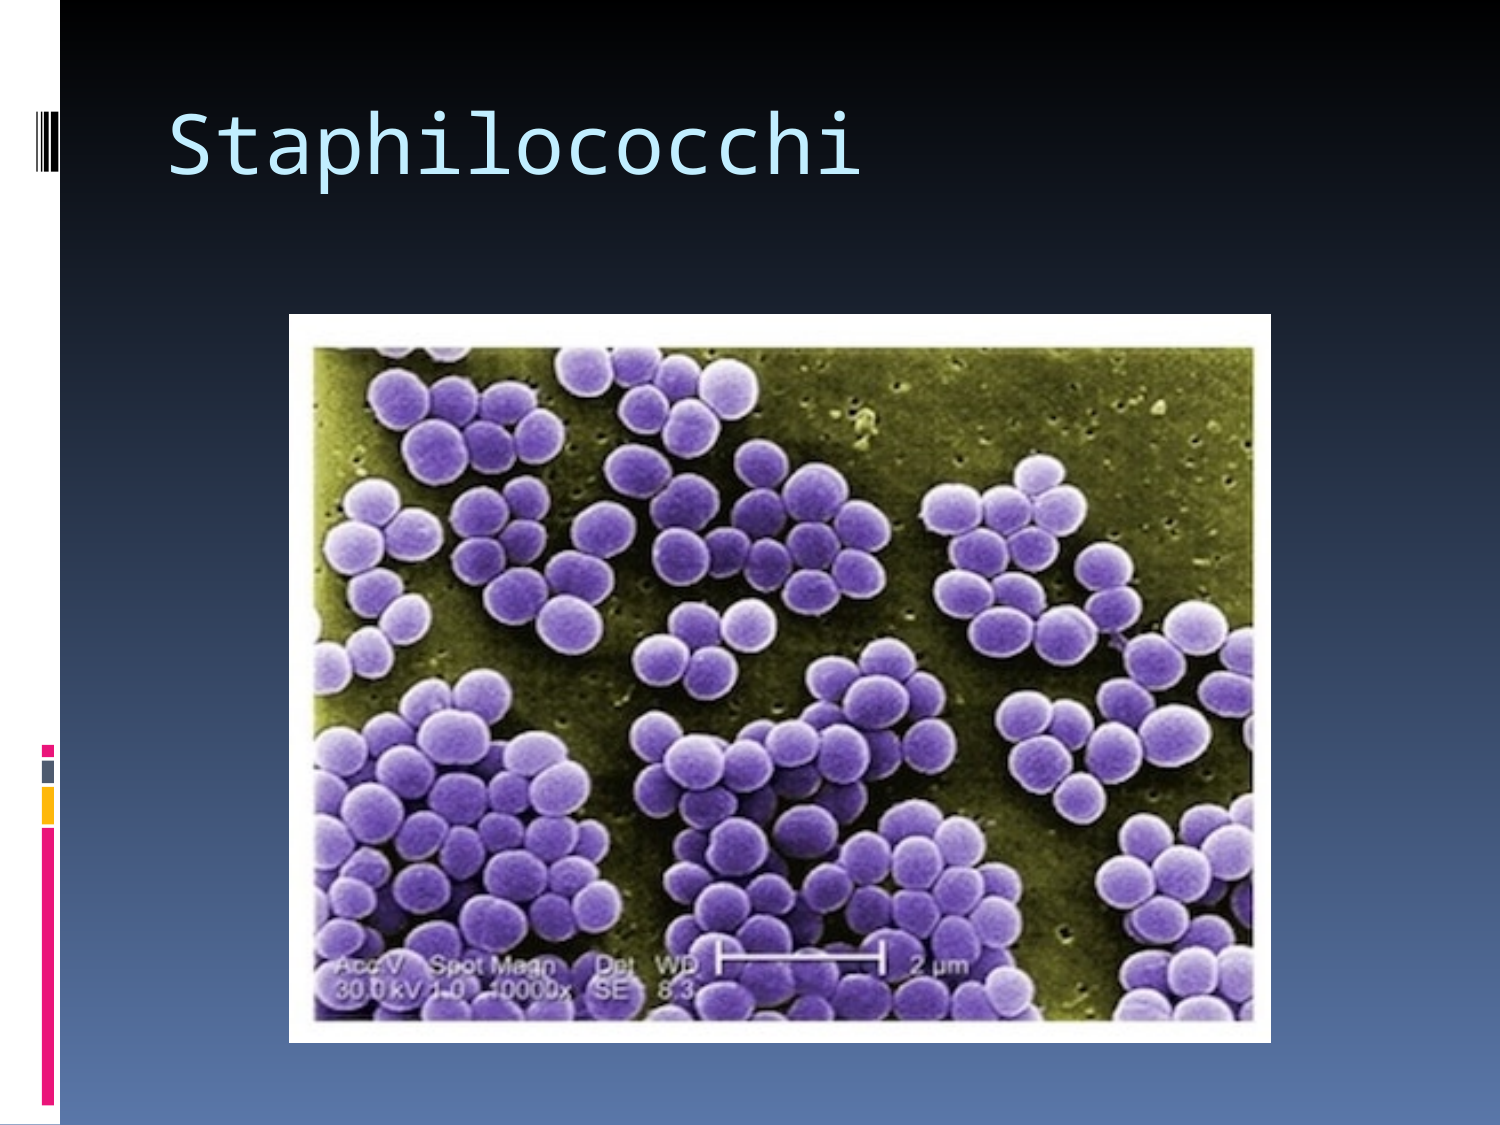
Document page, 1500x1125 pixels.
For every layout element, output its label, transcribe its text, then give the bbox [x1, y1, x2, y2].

title Staphilococchi [150, 84, 1426, 235]
picture [289, 314, 1271, 1043]
